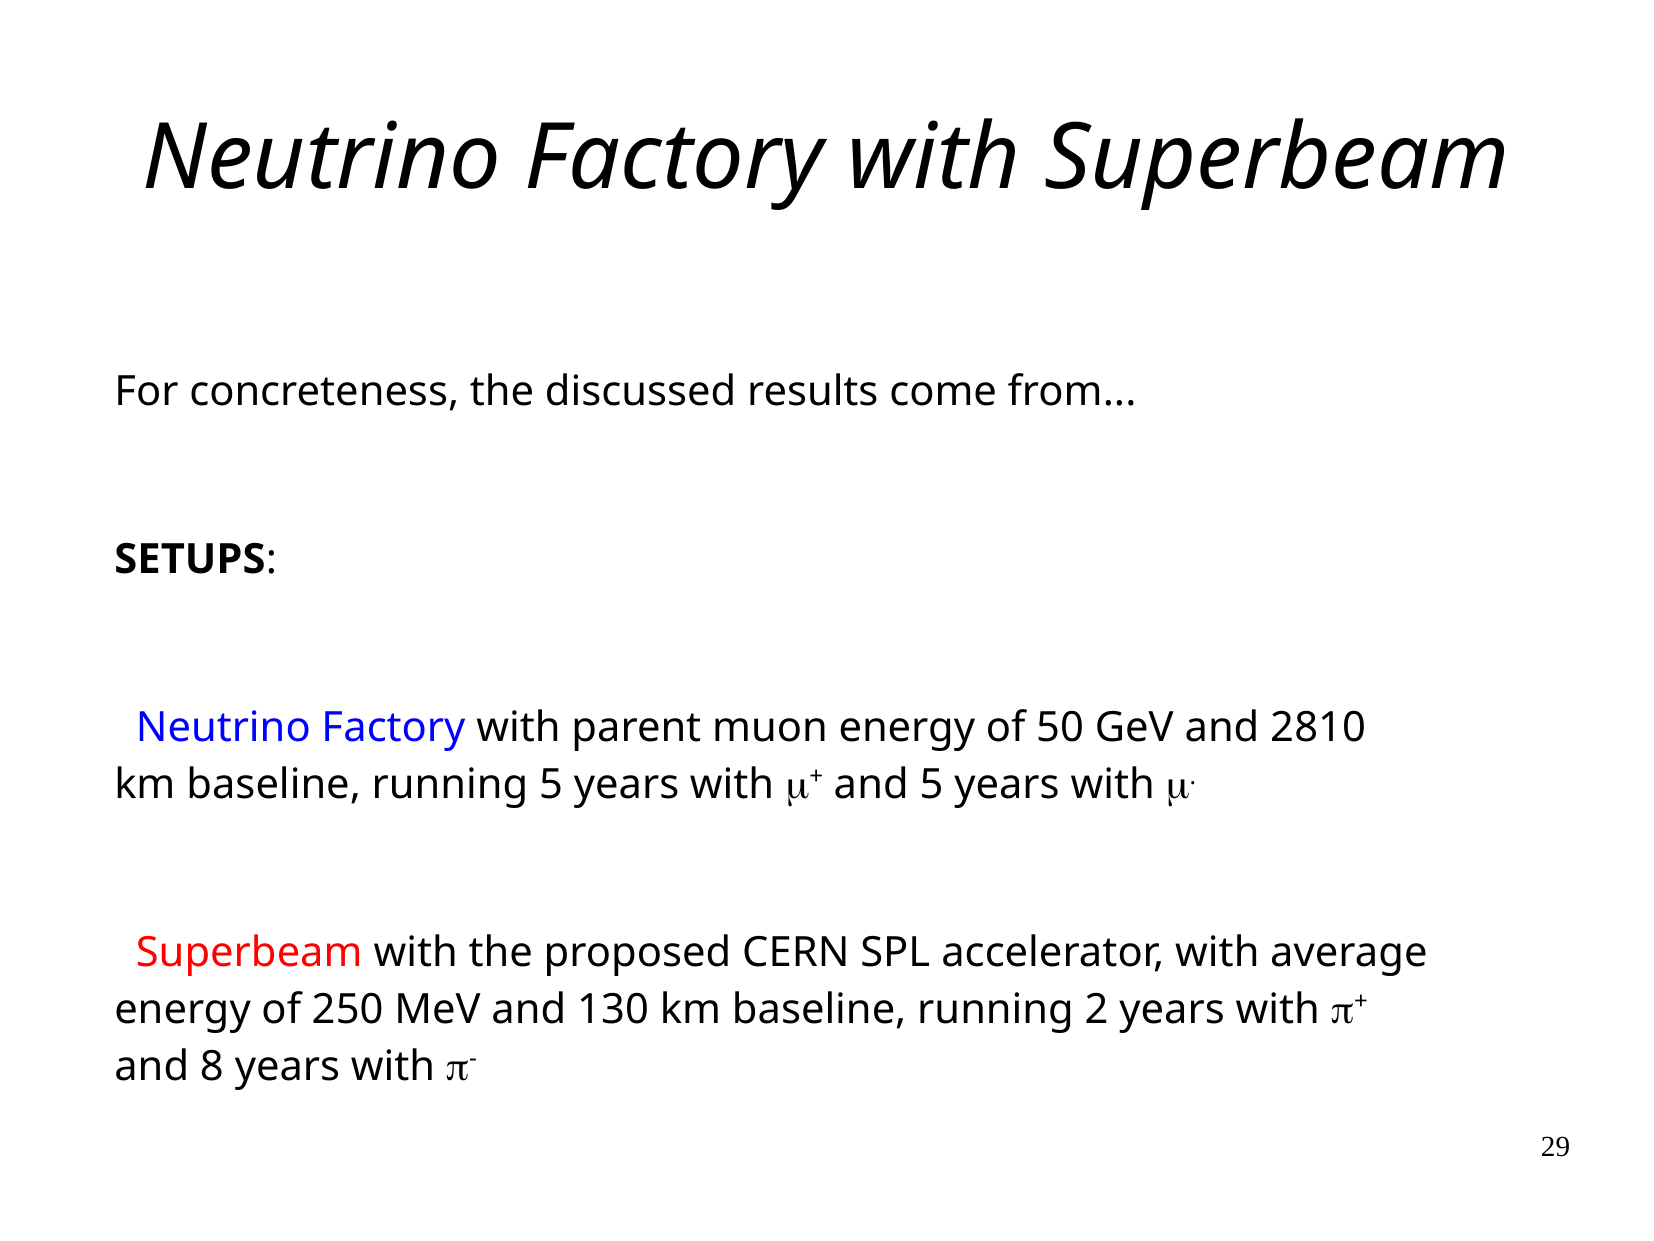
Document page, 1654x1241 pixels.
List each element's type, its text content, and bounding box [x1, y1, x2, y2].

text_box For concreteness, the discussed results come from... SETUPS: Neutrino Factory with parent muon energy of 50 GeV and 2810 km baseline, running 5 years with m+ and 5 years with m. Superbeam with the proposed CERN SPL accelerator, with average energy of 250 MeV and 130 km baseline, running 2 years with p+ and 8 years with p- [99, 353, 1451, 1045]
title Neutrino Factory with Superbeam [82, 49, 1571, 257]
